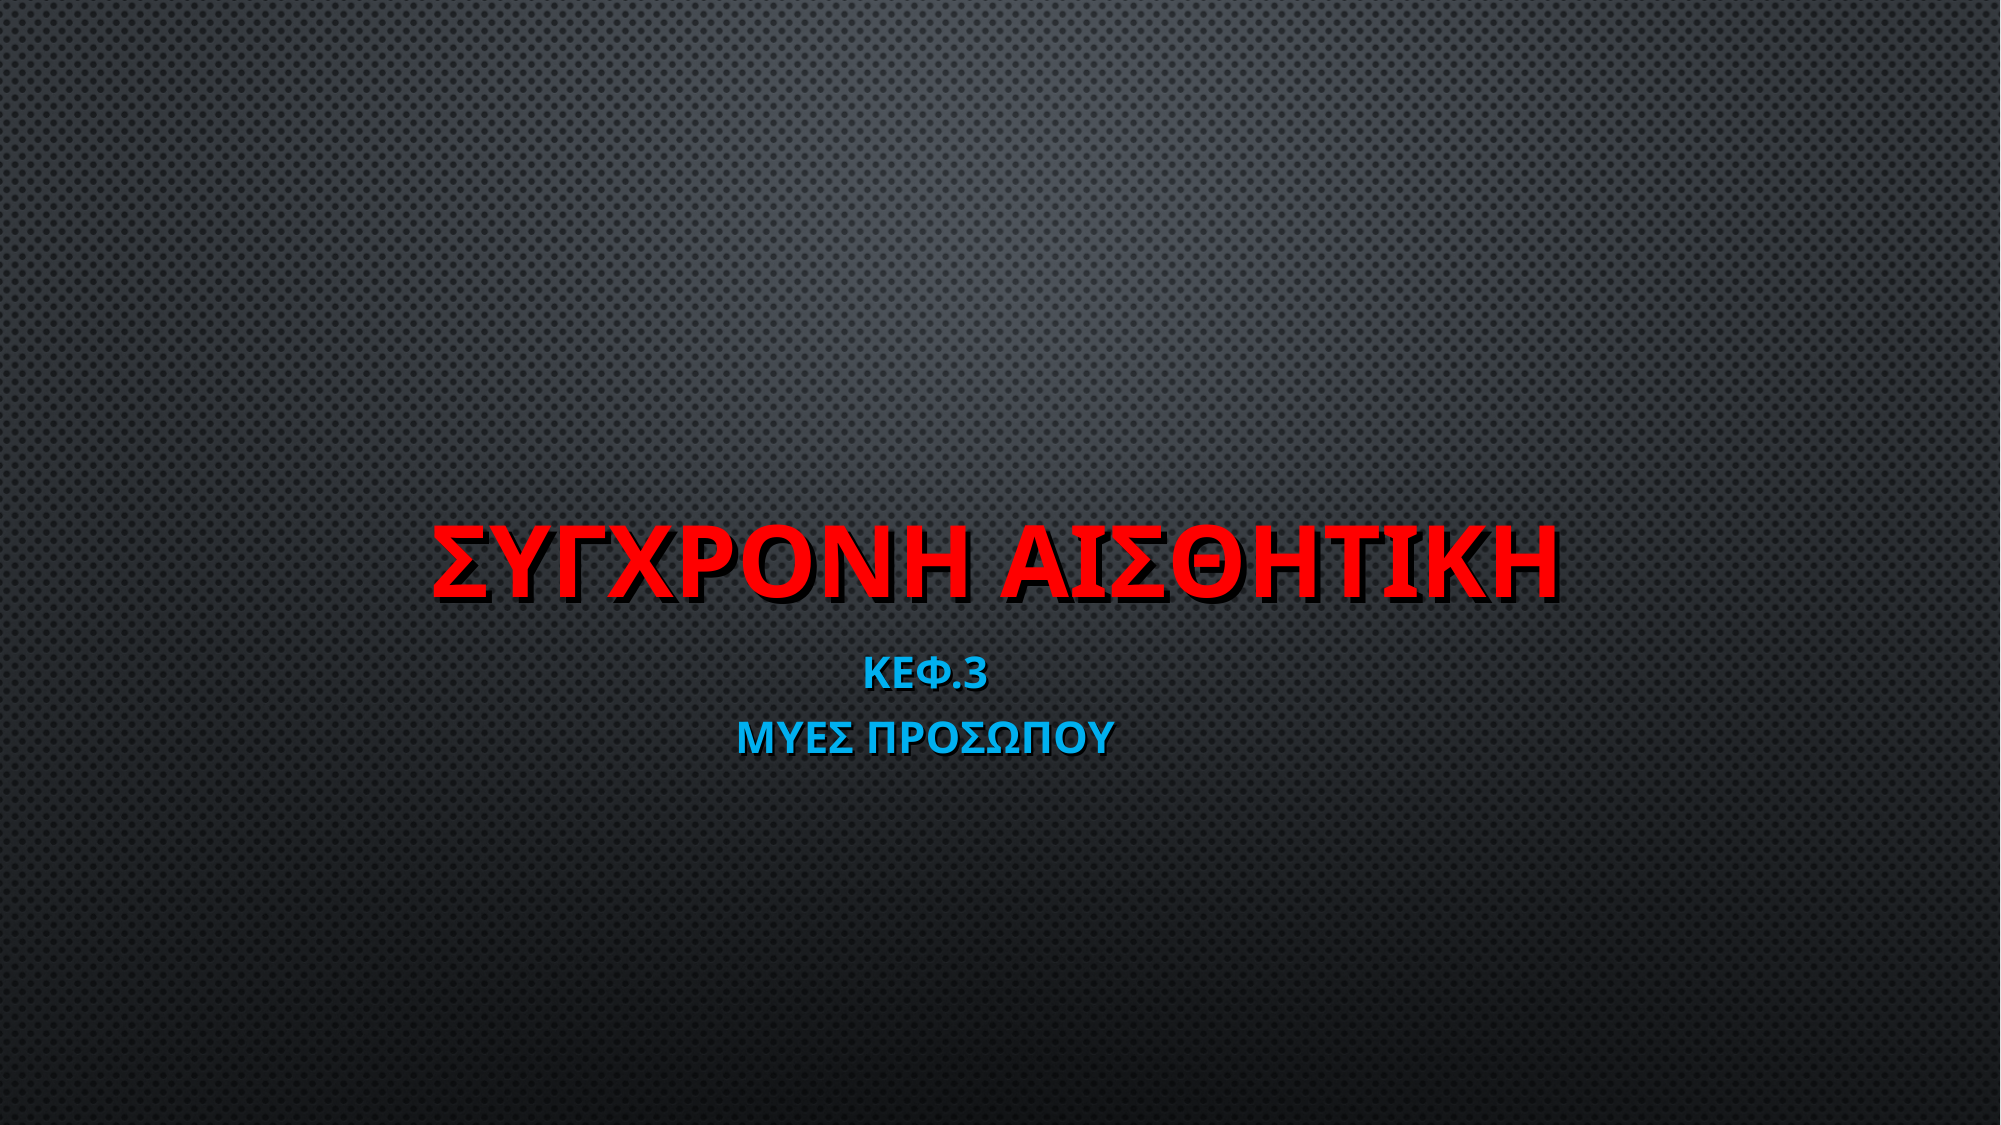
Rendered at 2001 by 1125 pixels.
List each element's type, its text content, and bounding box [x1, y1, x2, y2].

subtitle ΚΕΦ.3 ΜΥΕΣ ΠΡΟΣΩΠΟΥ [494, 637, 1356, 813]
title ΣΥΓΧΡΟΝΗ ΑΙΣΘΗΤΙΚΗ [413, 395, 1582, 626]
